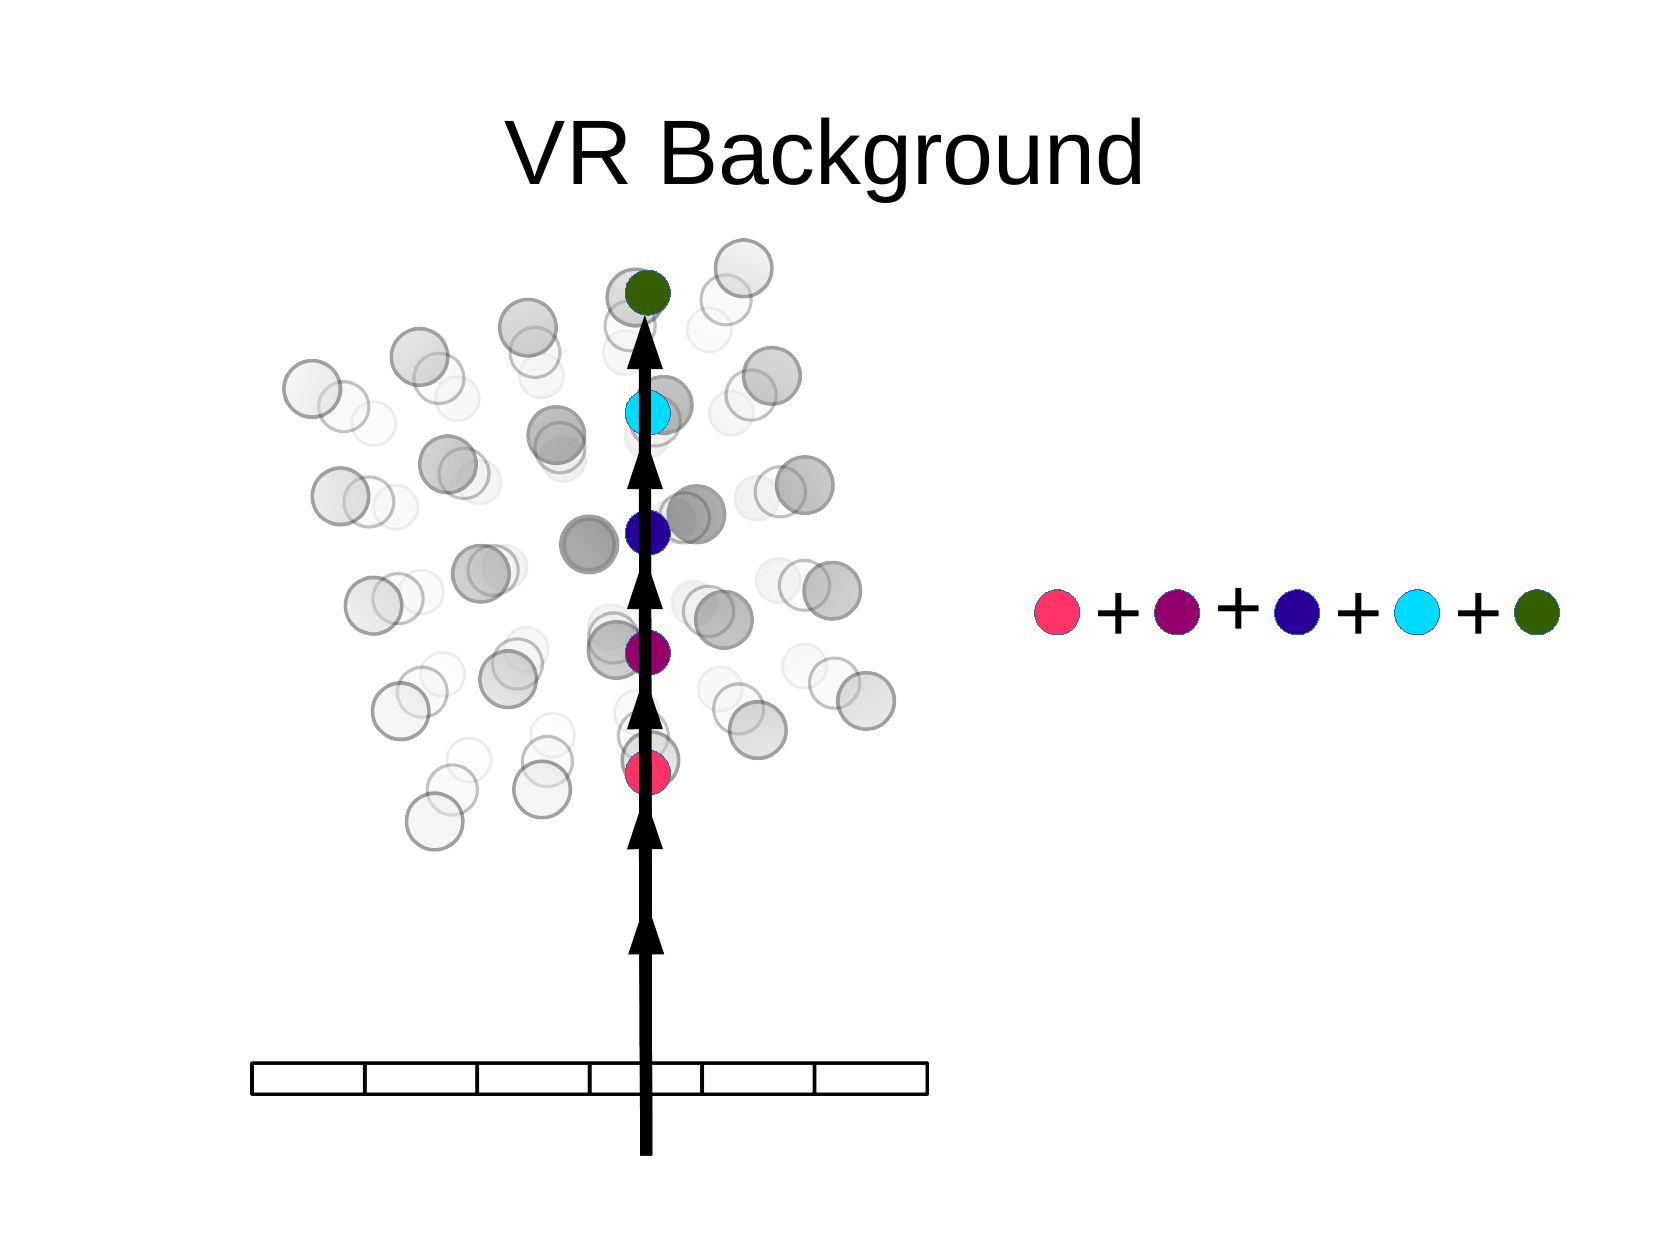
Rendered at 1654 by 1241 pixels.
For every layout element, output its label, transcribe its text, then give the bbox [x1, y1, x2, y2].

text_box [1395, 589, 1439, 635]
text_box + [1199, 553, 1275, 671]
text_box [1155, 589, 1199, 635]
text_box [625, 632, 639, 674]
picture [250, 257, 929, 1096]
text_box [1275, 589, 1319, 635]
text_box + [1079, 558, 1155, 667]
text_box + [1439, 558, 1515, 667]
text_box [652, 750, 671, 795]
text_box [652, 510, 671, 555]
text_box [625, 392, 638, 433]
text_box [1515, 589, 1560, 635]
text_box [625, 512, 639, 554]
text_box [652, 630, 671, 675]
text_box [625, 751, 639, 794]
text_box + [1319, 558, 1395, 667]
text_box [1034, 589, 1079, 635]
title VR Background [82, 49, 1571, 257]
text_box [651, 390, 671, 435]
text_box [625, 270, 671, 316]
